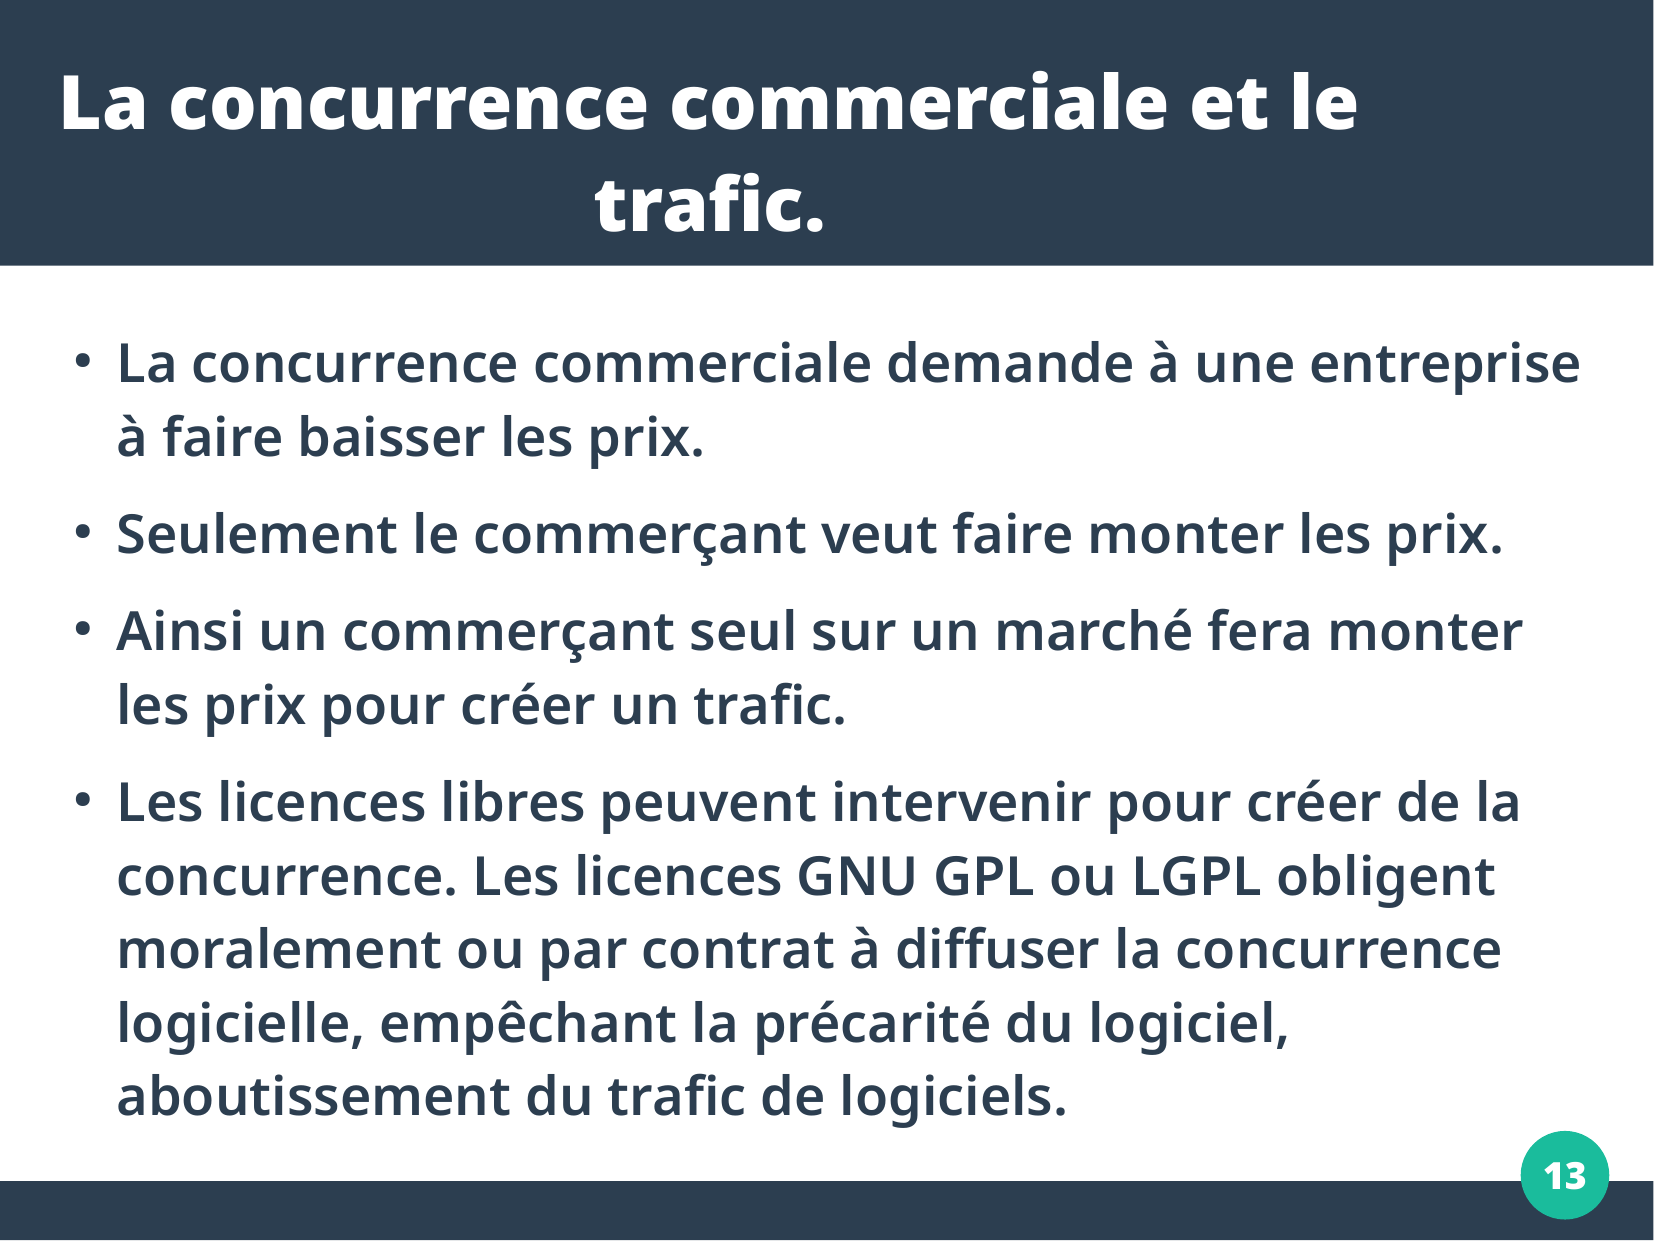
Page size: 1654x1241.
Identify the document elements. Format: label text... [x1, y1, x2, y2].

list La concurrence commerciale demande à une entreprise à faire baisser les prix. Seulement le commerçant veut faire monter les prix. Ainsi un commerçant seul sur un marché fera monter les prix pour créer un trafic. Les licences libres peuvent intervenir pour créer de la concurrence. Les licences GNU GPL ou LGPL obligent moralement ou par contrat à diffuser la concurrence logicielle, empêchant la précarité du logiciel, aboutissement du trafic de logiciels. [59, 324, 1595, 1152]
title La concurrence commerciale et le trafic. [59, 49, 1595, 207]
